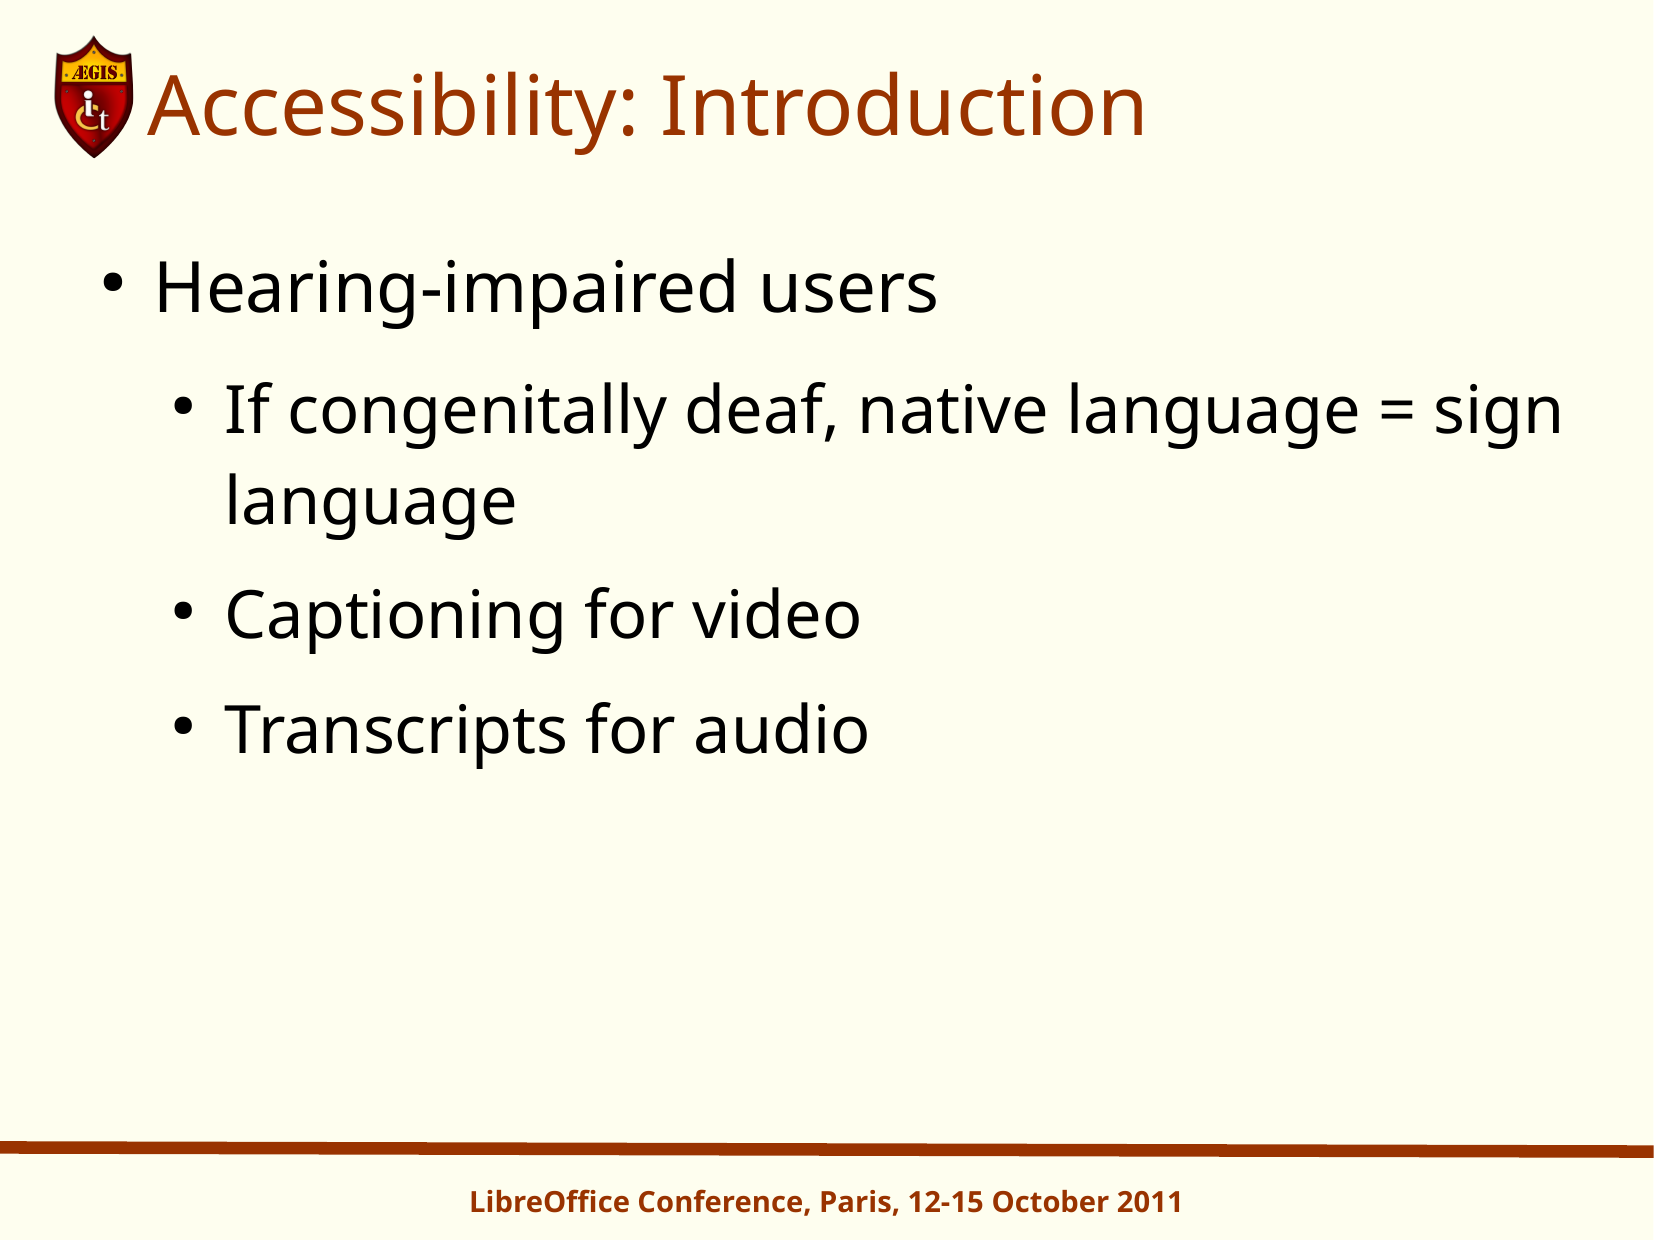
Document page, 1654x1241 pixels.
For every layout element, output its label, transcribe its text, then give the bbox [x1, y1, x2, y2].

title Accessibility: Introduction [147, 29, 1625, 178]
picture [24, 24, 167, 167]
list Hearing-impaired users If congenitally deaf, native language = sign language Captioning for video Transcripts for audio [82, 236, 1595, 1109]
